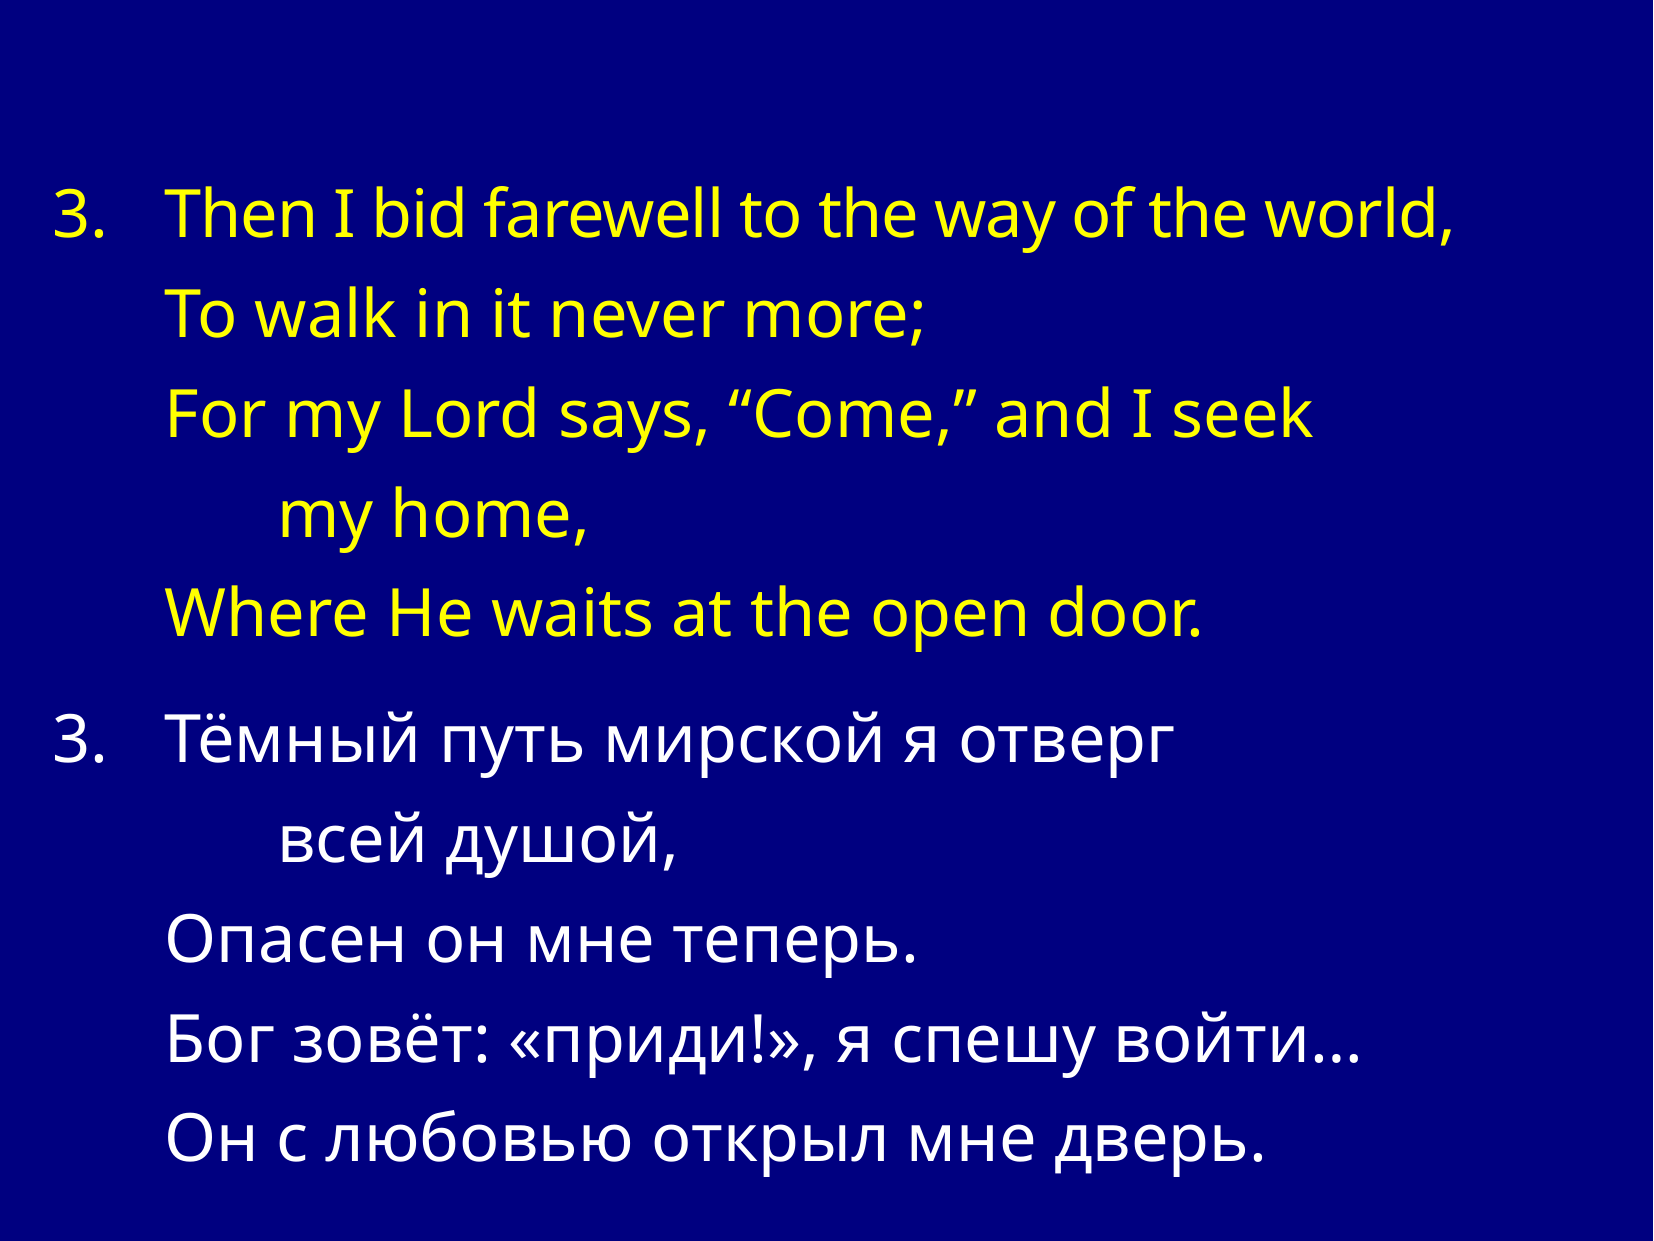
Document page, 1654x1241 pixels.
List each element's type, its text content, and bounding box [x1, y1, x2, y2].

text_box 3. Тёмный путь мирской я отверг всей душой, Опасен он мне теперь. Бог зовёт: «приди!», я спешу войти… Он с любовью открыл мне дверь. [37, 675, 1576, 1163]
text_box 3. Then I bid farewell to the way of the world, To walk in it never more; For my Lord says, “Come,” and I seek my home, Where He waits at the open door. [37, 150, 1651, 638]
